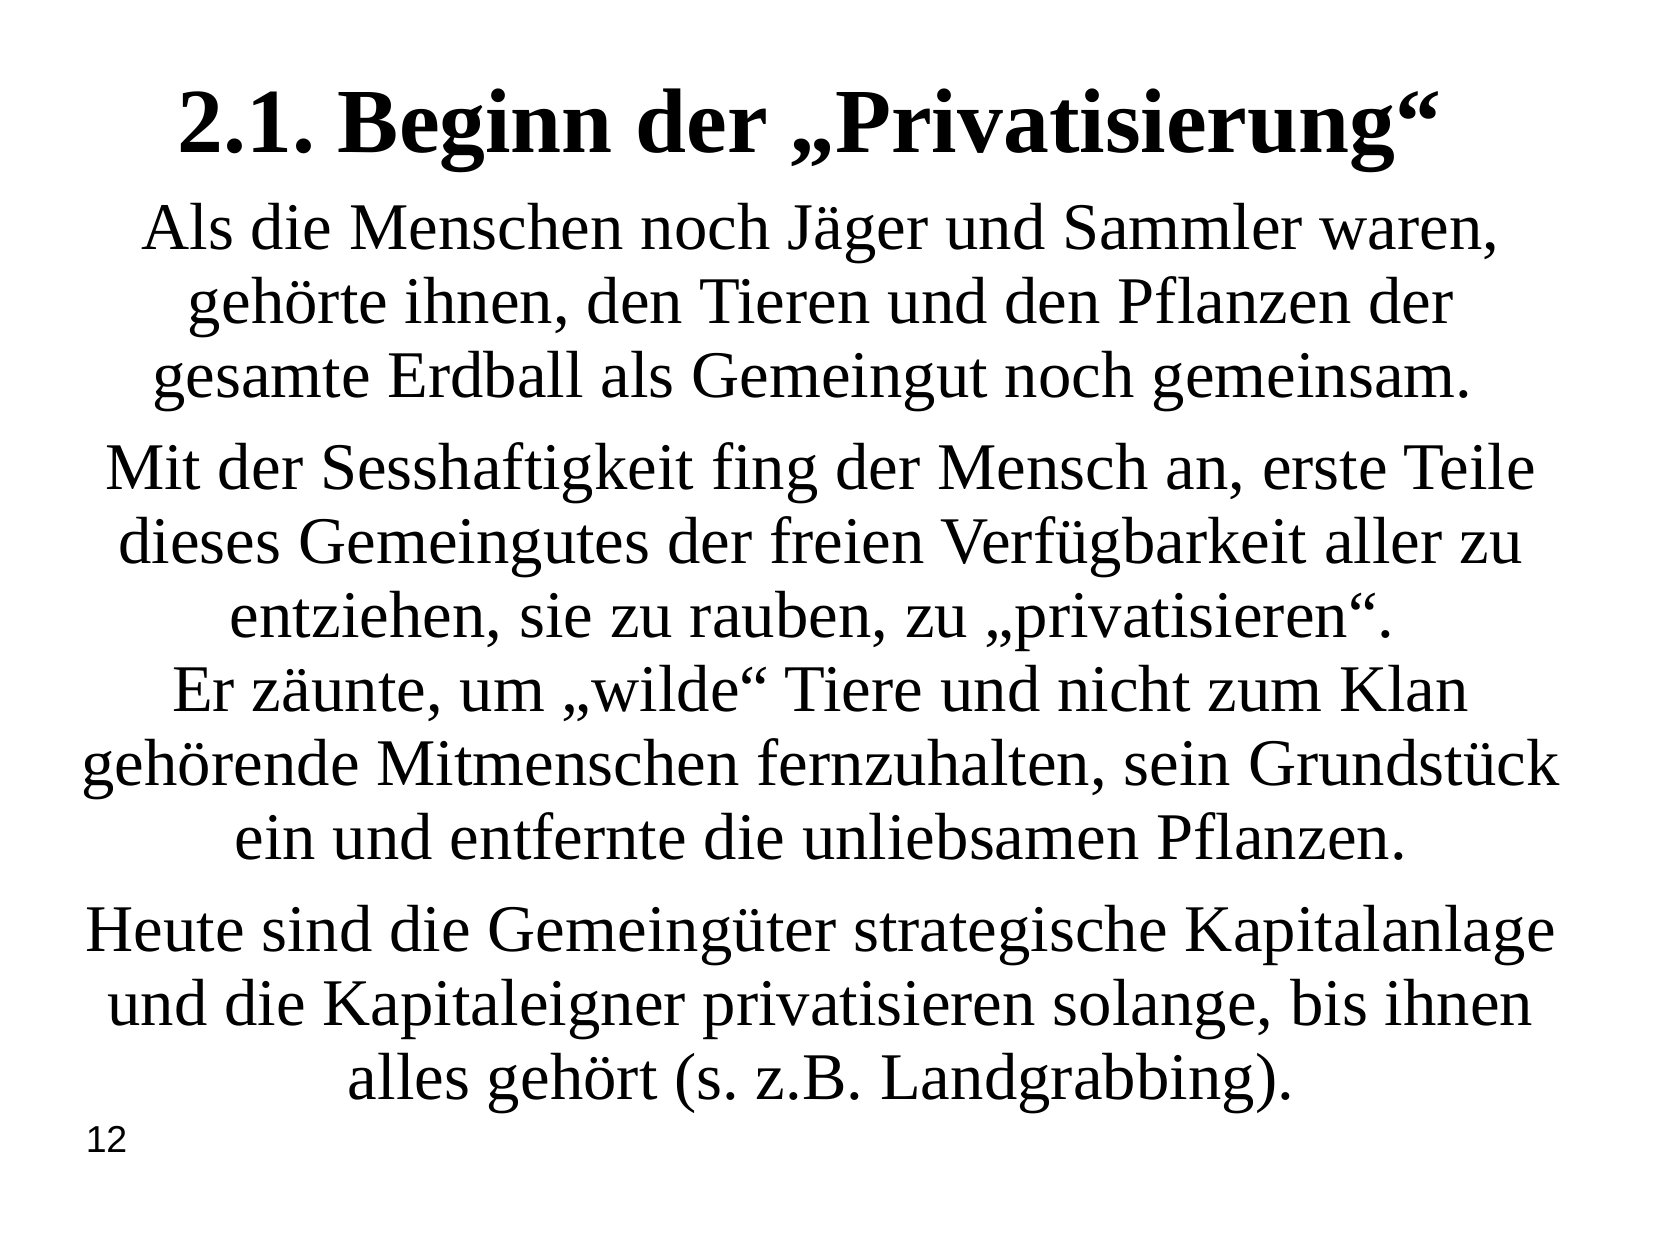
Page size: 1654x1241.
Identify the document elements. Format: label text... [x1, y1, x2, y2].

text_box 2.1. Beginn der „Privatisierung“ Als die Menschen noch Jäger und Sammler waren, gehörte ihnen, den Tieren und den Pflanzen der gesamte Erdball als Gemeingut noch gemeinsam. Mit der Sesshaftigkeit fing der Mensch an, erste Teile dieses Gemeingutes der freien Verfügbarkeit aller zu entziehen, sie zu rauben, zu „privatisieren“. Er zäunte, um „wilde“ Tiere und nicht zum Klan gehörende Mitmenschen fernzuhalten, sein Grundstück ein und entfernte die unliebsamen Pflanzen. Heute sind die Gemeingüter strategische Kapitalanlage und die Kapitaleigner privatisieren solange, bis ihnen alles gehört (s. z.B. Landgrabbing). [66, 63, 1588, 1122]
text_box <Nummer> [71, 1111, 289, 1182]
